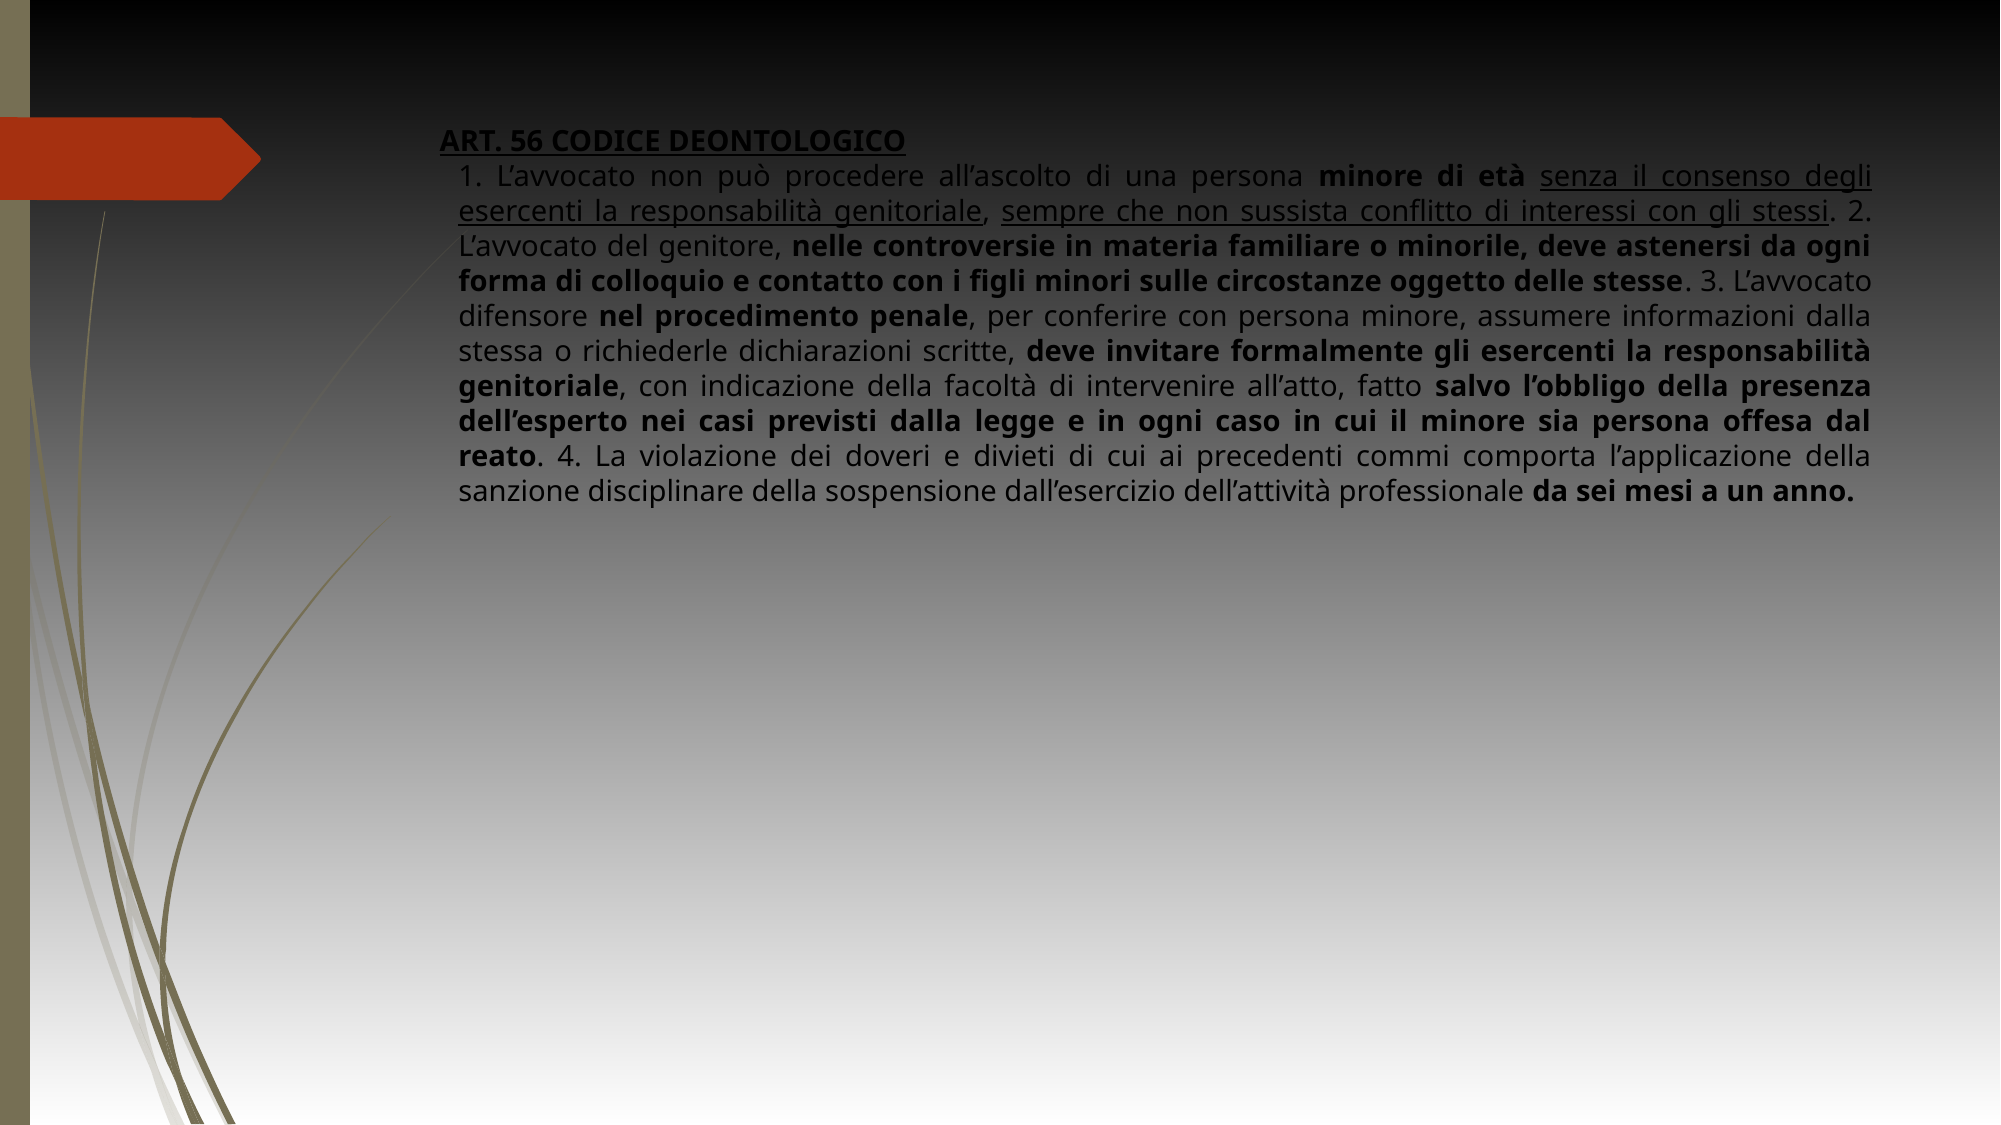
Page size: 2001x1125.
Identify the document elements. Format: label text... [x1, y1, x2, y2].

list ART. 56 CODICE DEONTOLOGICO 1. L’avvocato non può procedere all’ascolto di una persona minore di età senza il consenso degli esercenti la responsabilità genitoriale, sempre che non sussista conflitto di interessi con gli stessi. 2. L’avvocato del genitore, nelle controversie in materia familiare o minorile, deve astenersi da ogni forma di colloquio e contatto con i figli minori sulle circostanze oggetto delle stesse. 3. L’avvocato difensore nel procedimento penale, per conferire con persona minore, assumere informazioni dalla stessa o richiederle dichiarazioni scritte, deve invitare formalmente gli esercenti la responsabilità genitoriale, con indicazione della facoltà di intervenire all’atto, fatto salvo l’obbligo della presenza dell’esperto nei casi previsti dalla legge e in ogni caso in cui il minore sia persona offesa dal reato. 4. La violazione dei doveri e divieti di cui ai precedenti commi comporta l’applicazione della sanzione disciplinare della sospensione dall’esercizio dell’attività professionale da sei mesi a un anno. [424, 115, 1888, 970]
